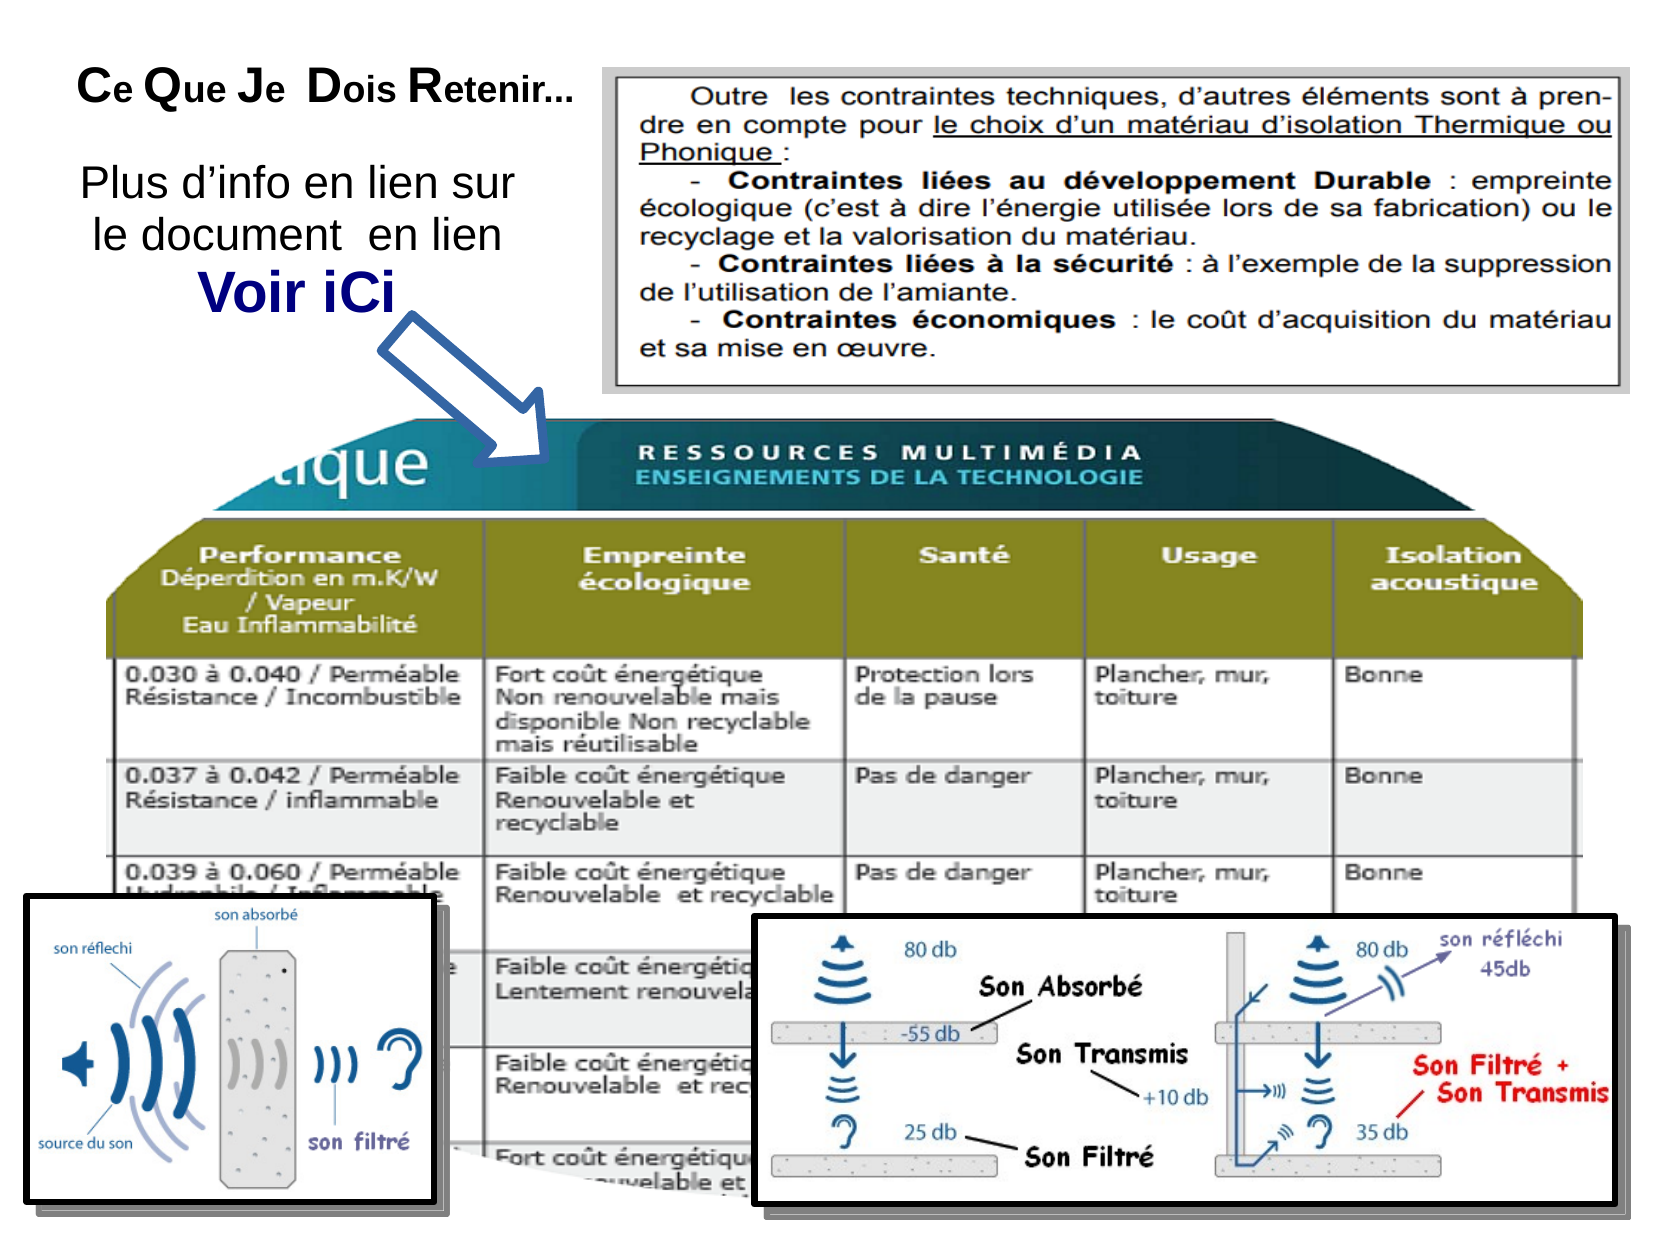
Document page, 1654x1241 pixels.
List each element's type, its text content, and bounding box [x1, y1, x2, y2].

picture [602, 67, 1630, 394]
picture [757, 919, 1613, 1202]
picture [106, 413, 1583, 1212]
text_box [381, 314, 545, 464]
text_box Ce Que Je Dois Retenir... [61, 49, 851, 121]
text_box Plus d’info en lien sur le document en lien Voir iCi [43, 150, 552, 343]
picture [29, 898, 432, 1199]
